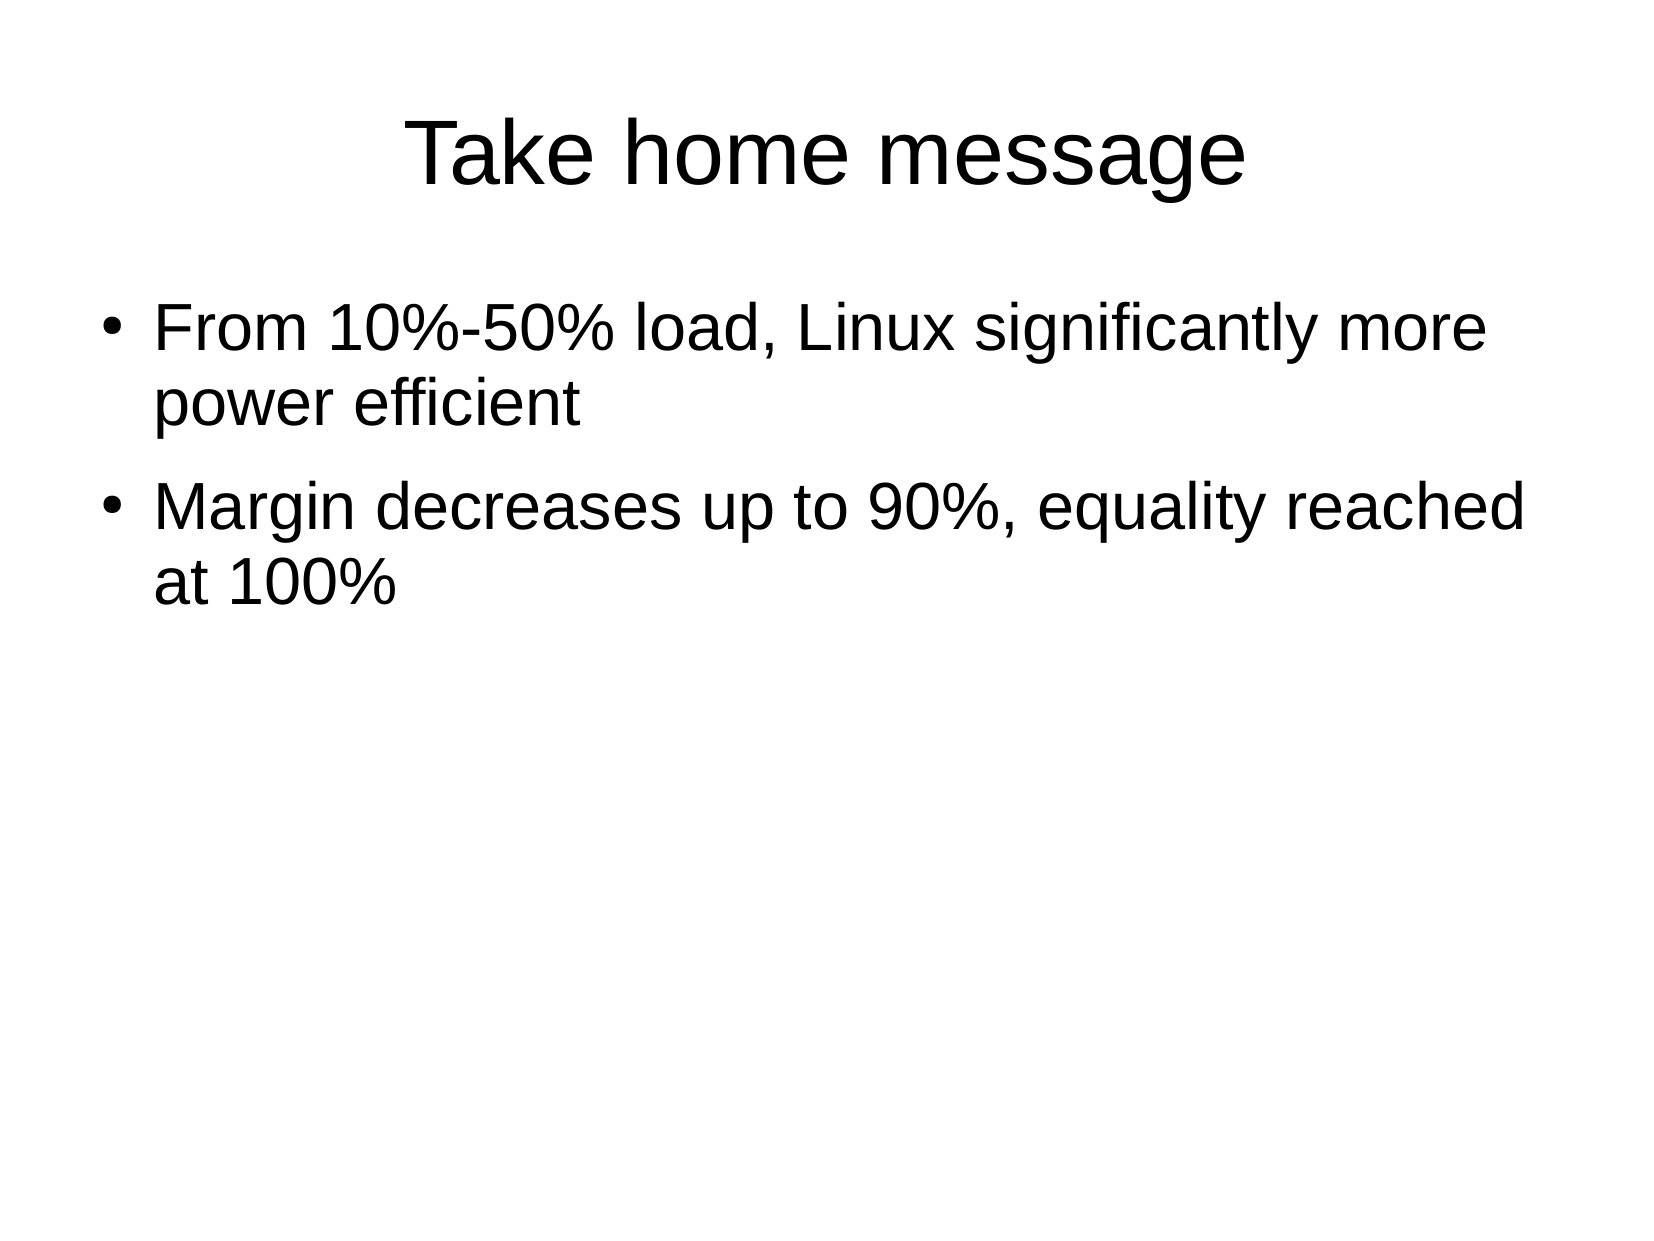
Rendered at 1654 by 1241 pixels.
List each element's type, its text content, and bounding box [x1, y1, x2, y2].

list From 10%-50% load, Linux significantly more power efficient Margin decreases up to 90%, equality reached at 100% [82, 290, 1571, 1109]
title Take home message [82, 49, 1571, 257]
